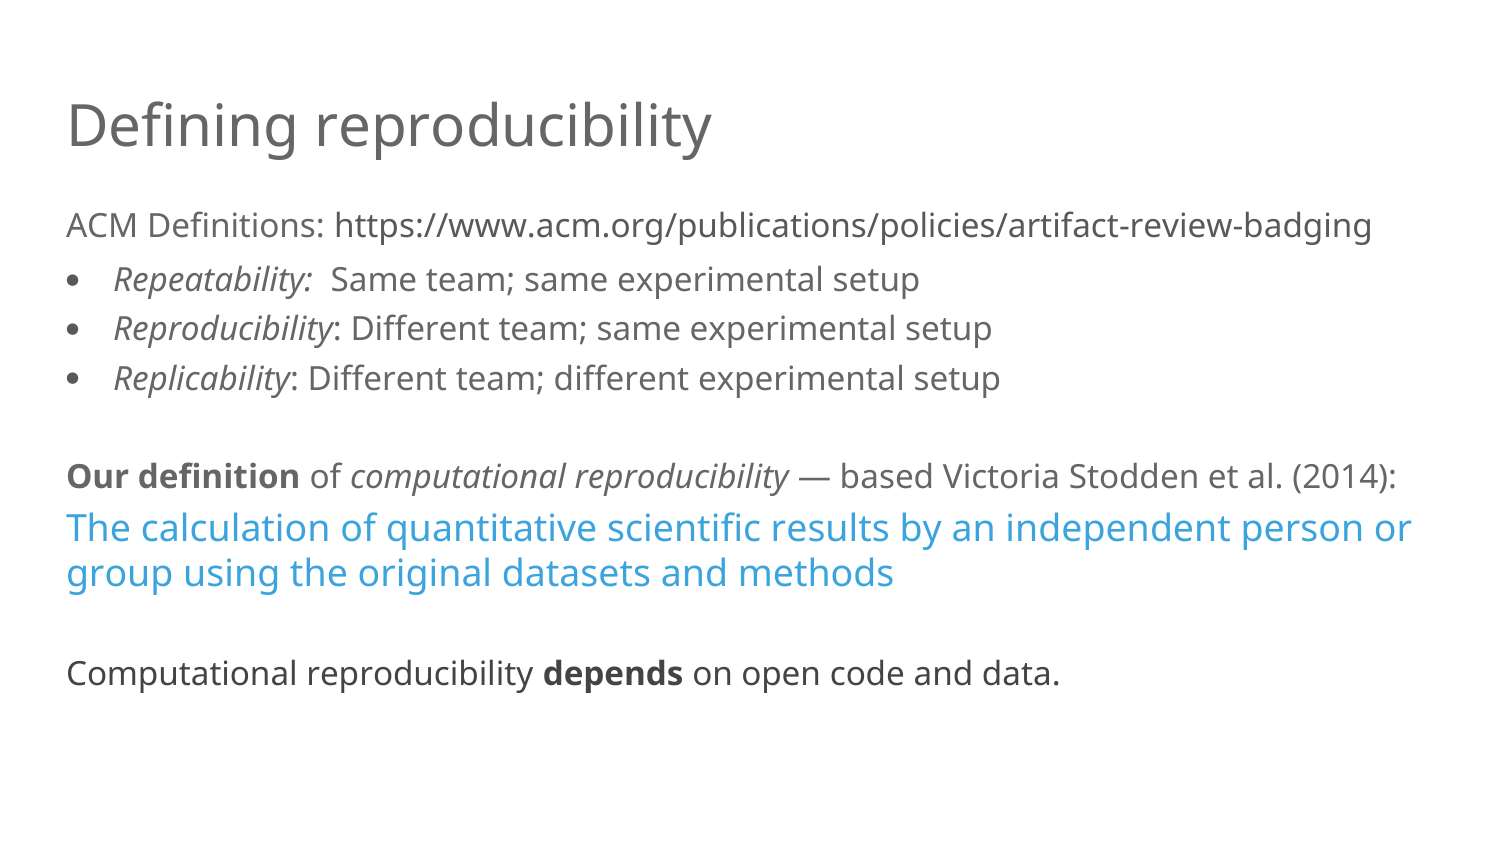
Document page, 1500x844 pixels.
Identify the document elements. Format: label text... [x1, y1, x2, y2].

title Defining reproducibility [51, 72, 1449, 167]
list ACM Definitions: https://www.acm.org/publications/policies/artifact-review-badging Repeatability: Same team; same experimental setup Reproducibility: Different team; same experimental setup Replicability: Different team; different experimental setup Our definition of computational reproducibility — based Victoria Stodden et al. (2014): The calculation of quantitative scientific results by an independent person or group using the original datasets and methods Computational reproducibility depends on open code and data. [51, 189, 1449, 750]
